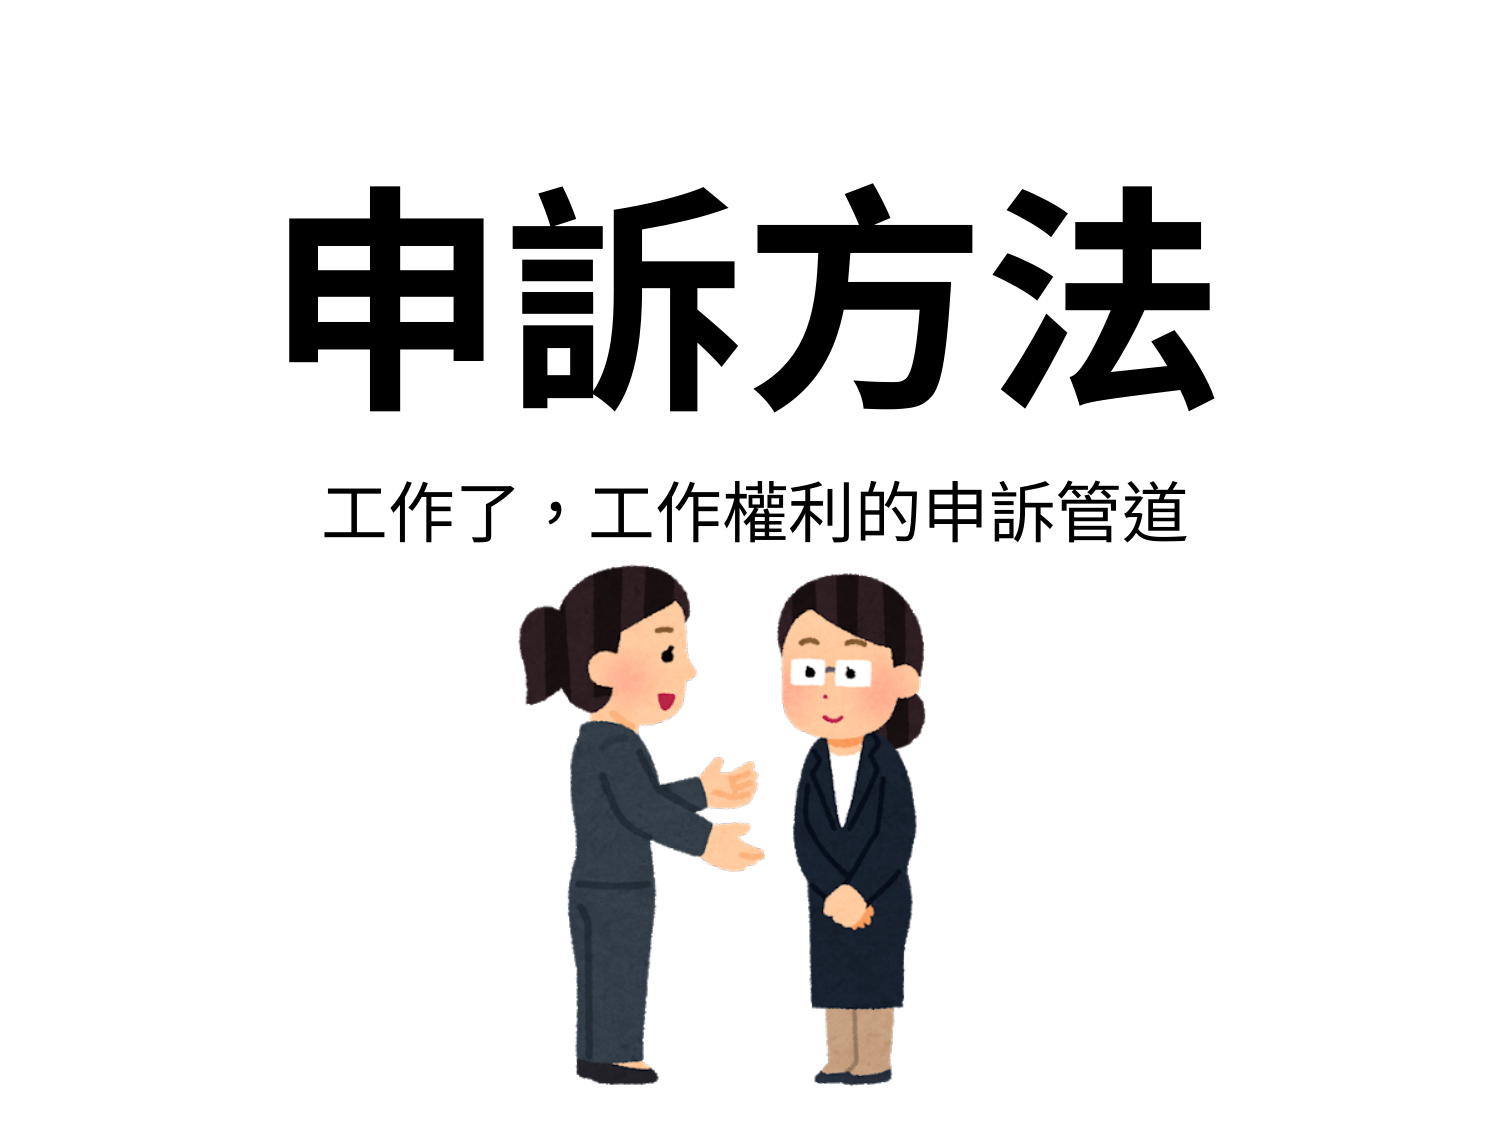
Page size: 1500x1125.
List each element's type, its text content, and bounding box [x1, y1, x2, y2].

subtitle 工作了，工作權利的申訴管道 [193, 452, 1319, 724]
title 申訴方法 [107, 75, 1383, 468]
picture [471, 541, 985, 1101]
